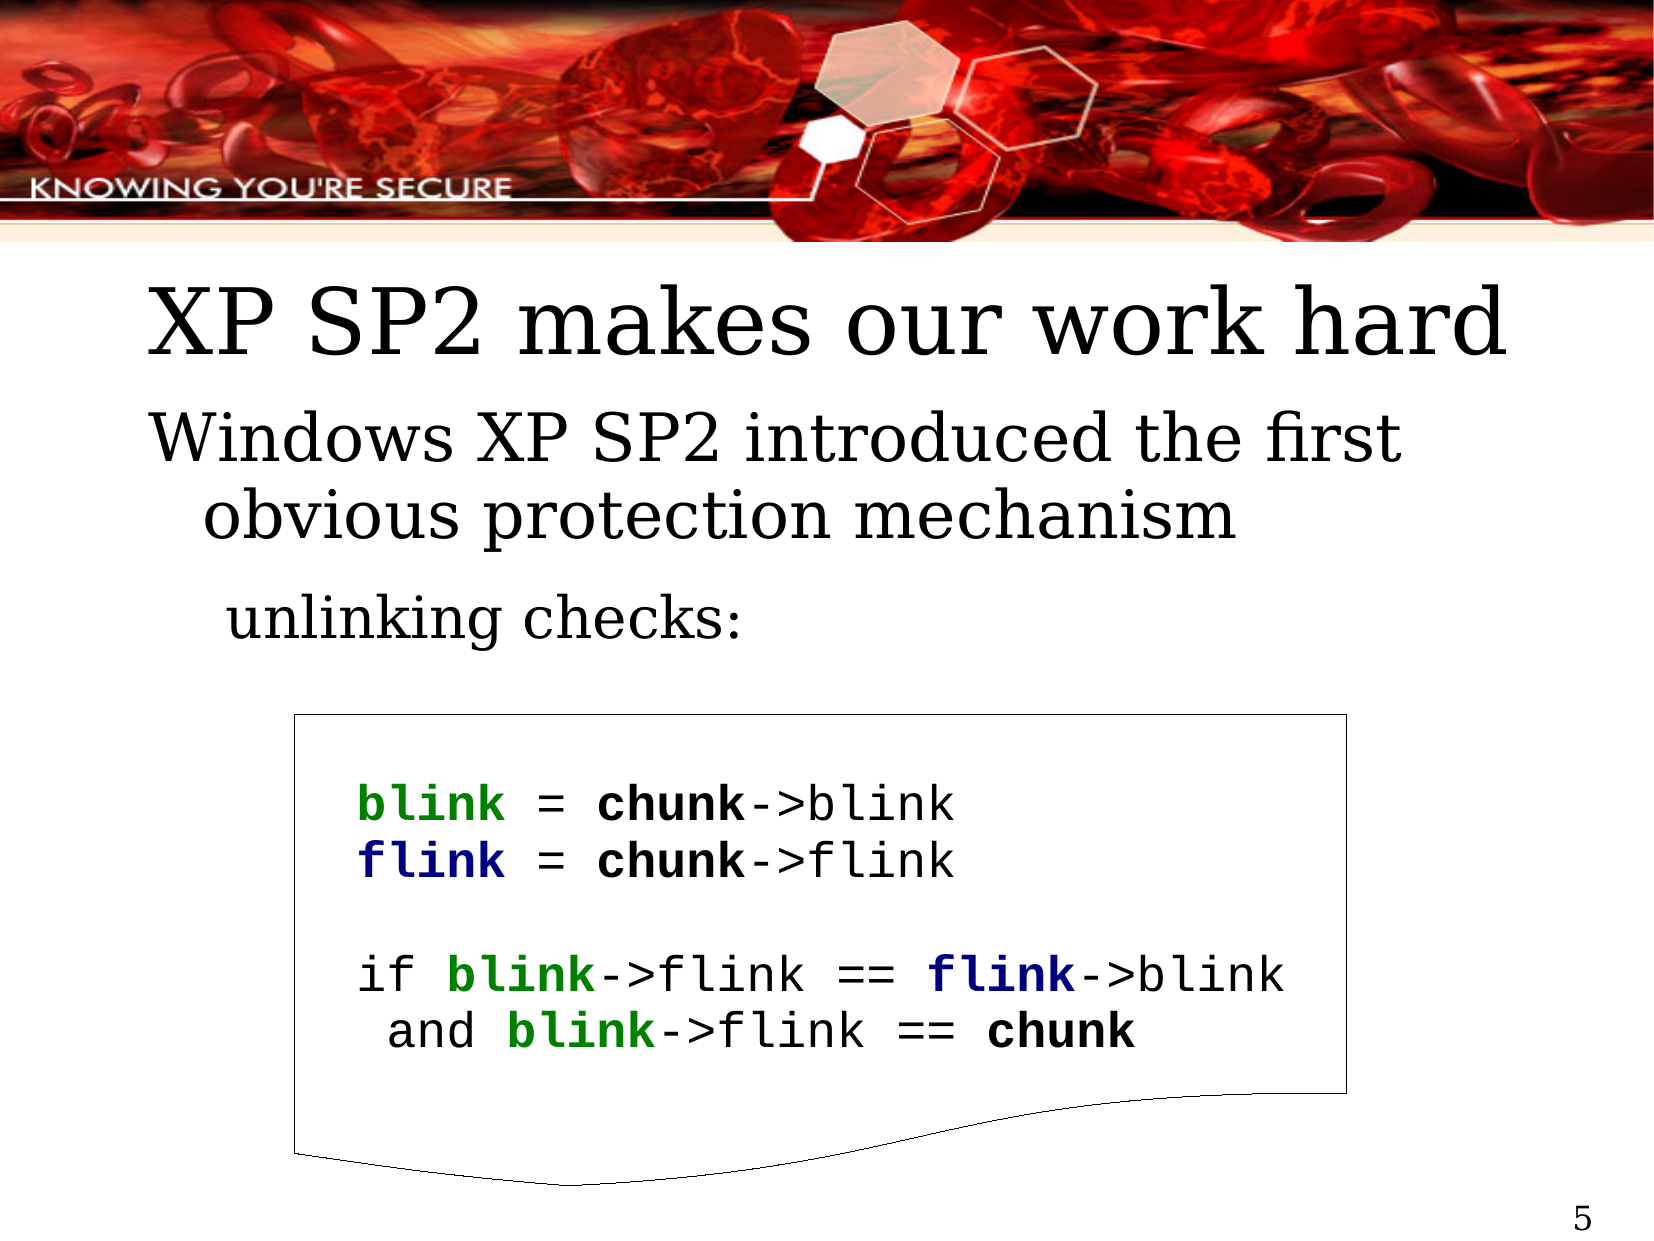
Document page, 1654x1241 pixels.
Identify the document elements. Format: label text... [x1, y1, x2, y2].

title XP SP2 makes our work hard [123, 219, 1536, 427]
text_box blink = chunk->blink flink = chunk->flink if blink->flink == flink->blink and blink->flink == chunk [356, 778, 1287, 1060]
list Windows XP SP2 introduced the first obvious protection mechanism unlinking checks: [131, 399, 1544, 1236]
picture [0, 0, 1654, 242]
